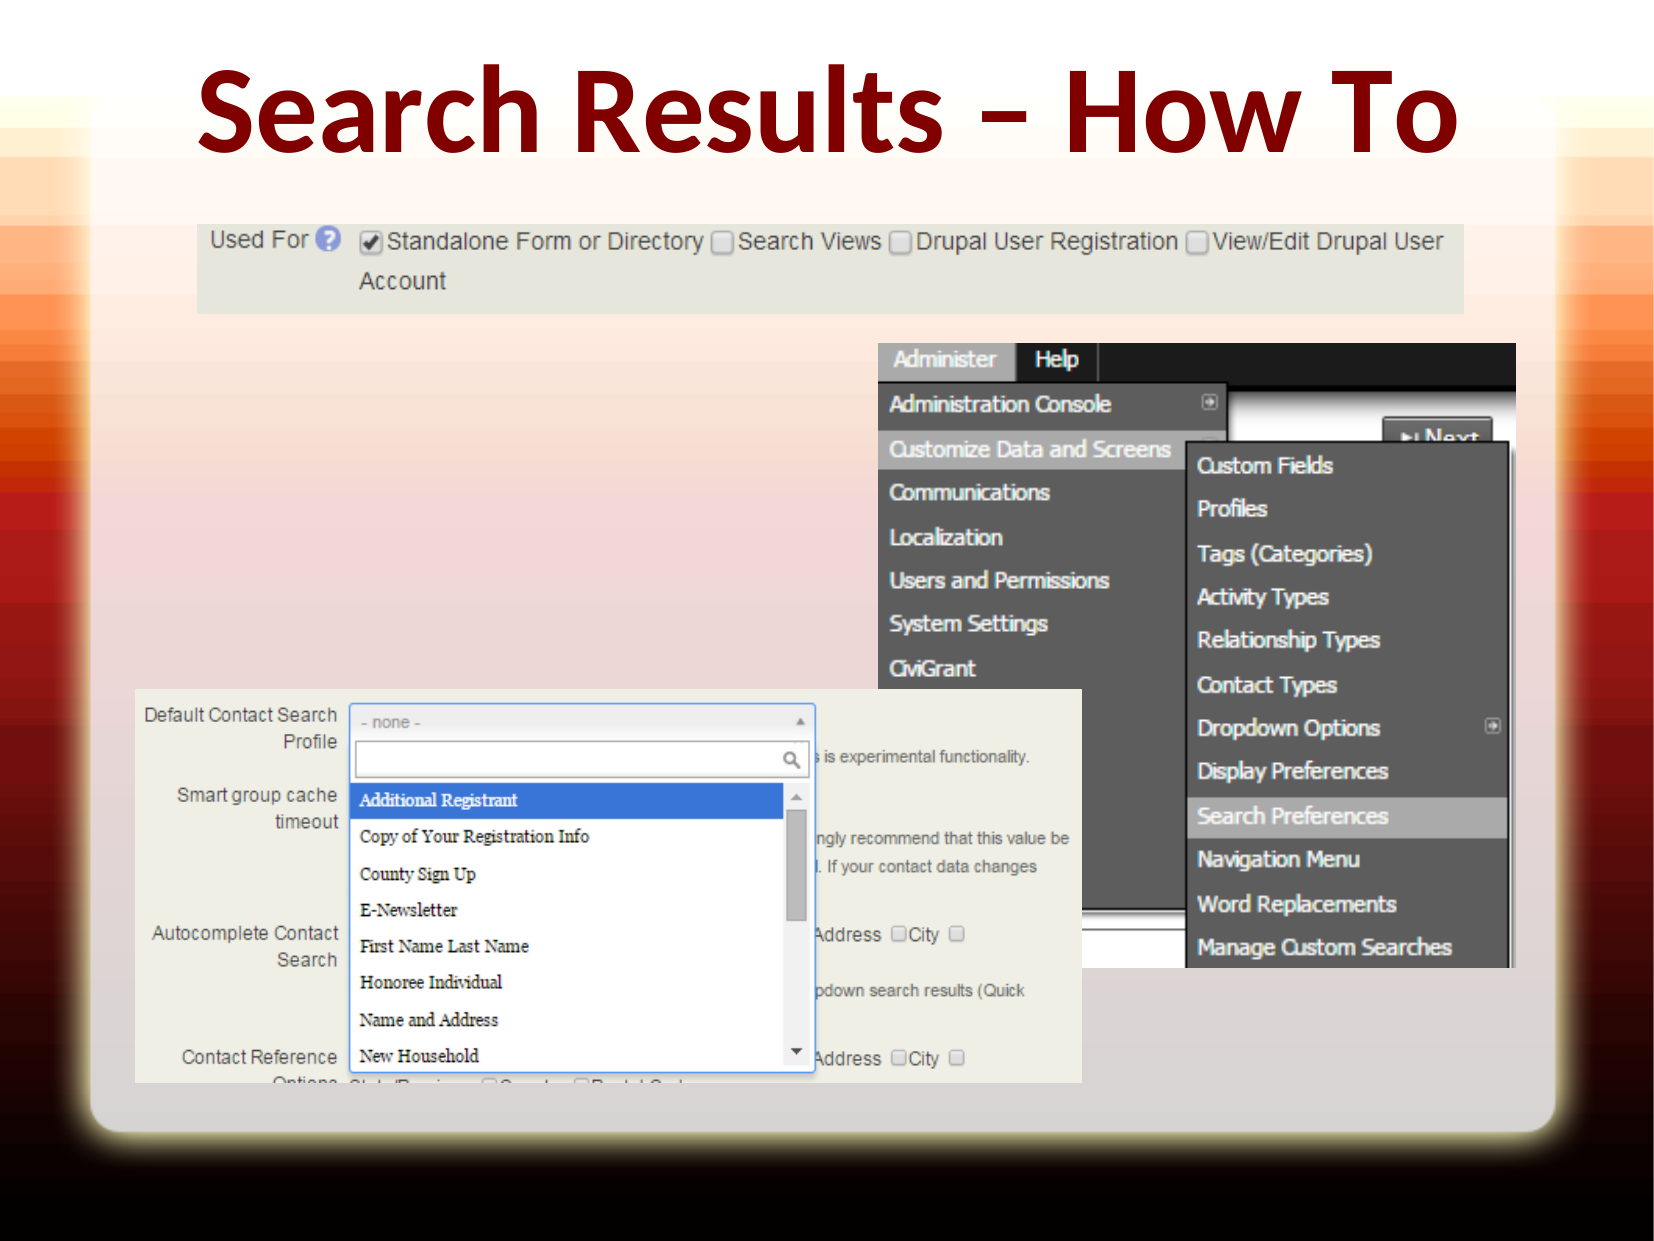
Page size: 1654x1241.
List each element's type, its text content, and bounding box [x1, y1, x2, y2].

title Search Results – How To [120, 17, 1538, 226]
picture [0, 0, 1654, 1241]
